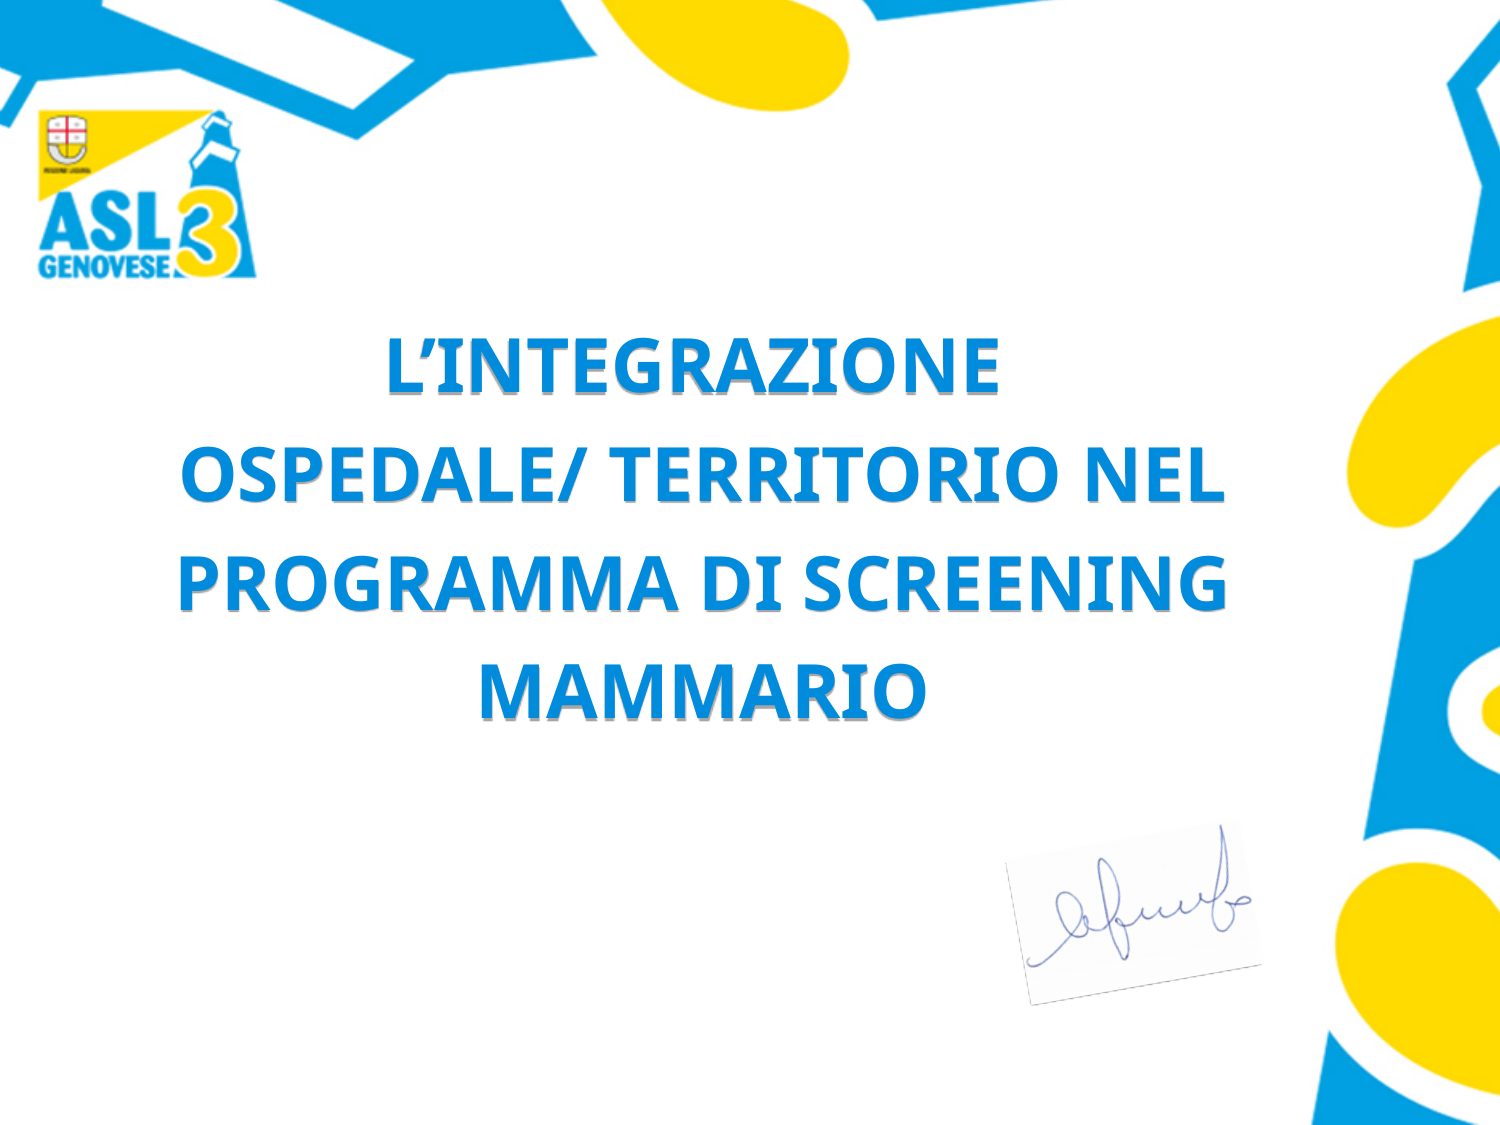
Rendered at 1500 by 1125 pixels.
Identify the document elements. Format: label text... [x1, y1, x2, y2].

picture [1005, 817, 1265, 1006]
list L’INTEGRAZIONE OSPEDALE/ TERRITORIO NEL PROGRAMMA DI SCREENING MAMMARIO [75, 310, 1331, 1005]
